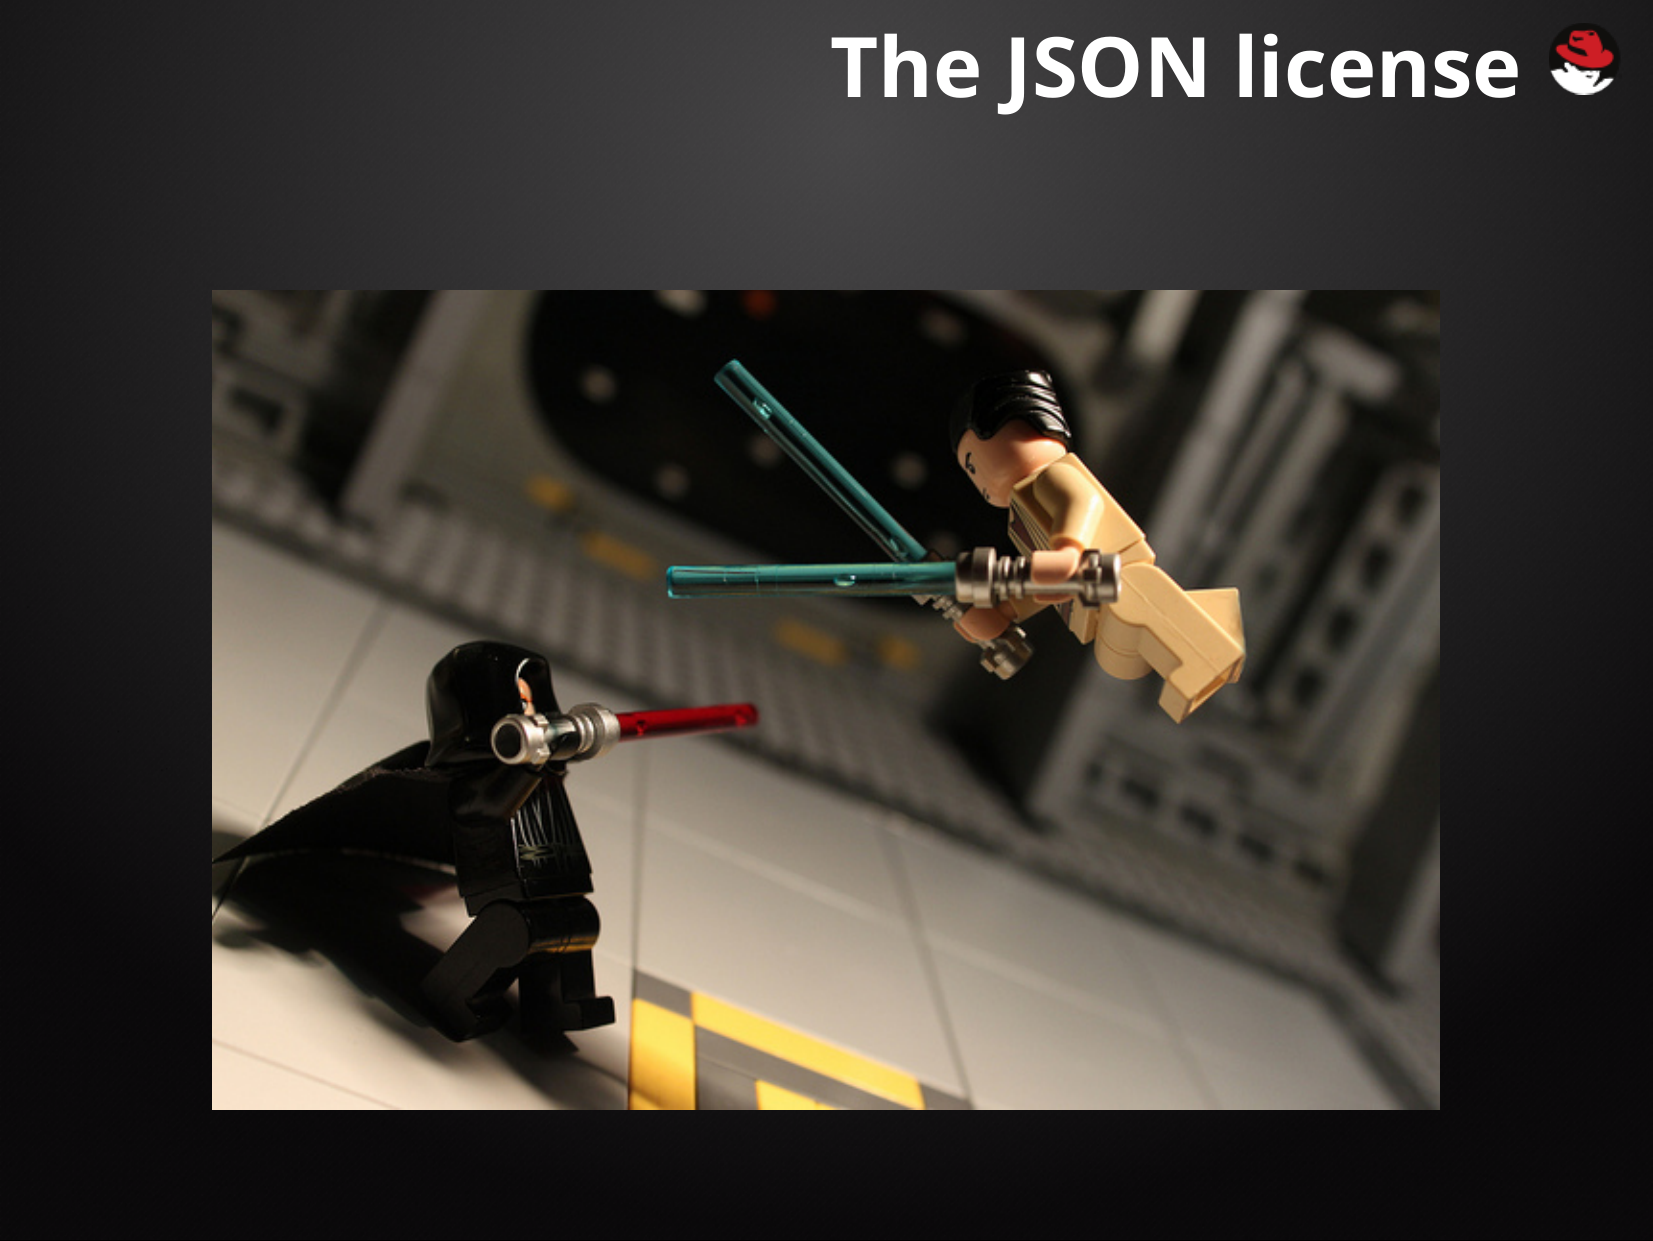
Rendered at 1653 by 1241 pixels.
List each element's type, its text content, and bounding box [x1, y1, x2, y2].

picture [0, 0, 1653, 1240]
title The JSON license [87, 10, 1523, 111]
